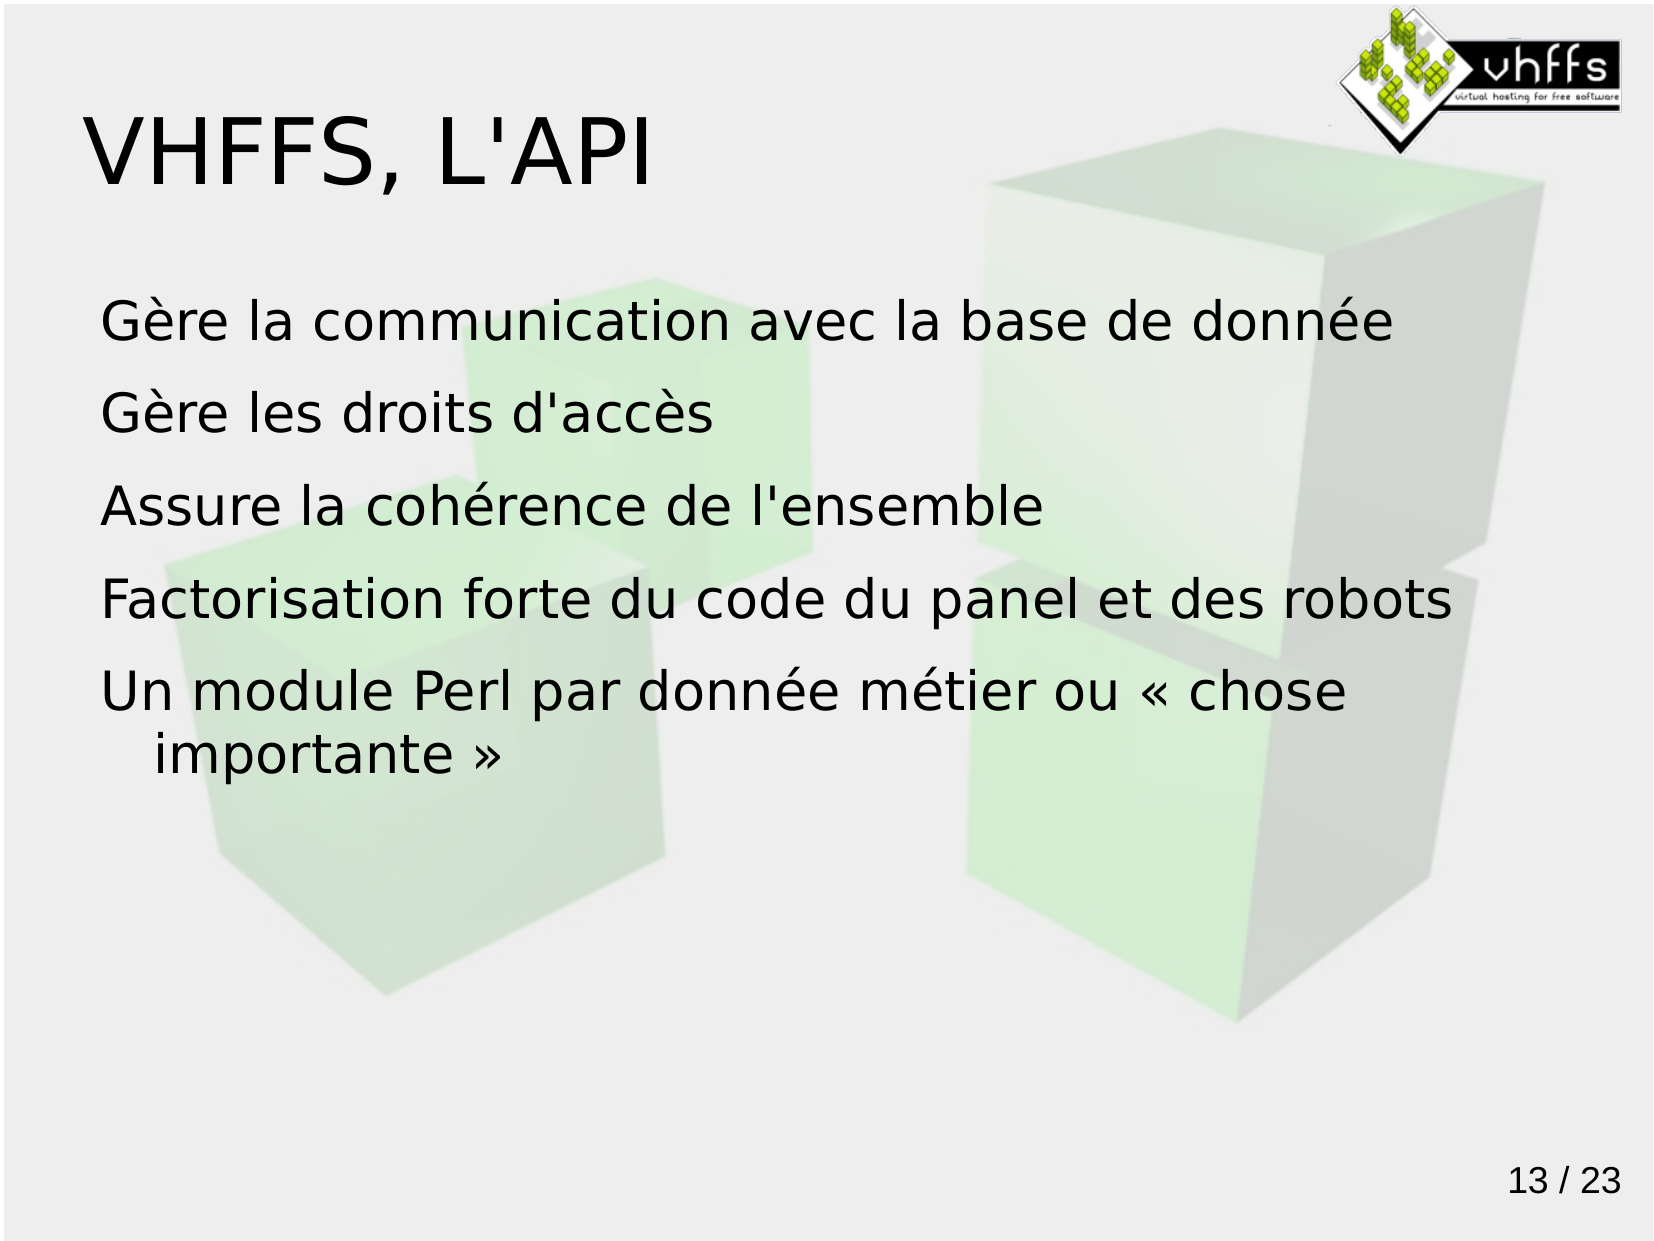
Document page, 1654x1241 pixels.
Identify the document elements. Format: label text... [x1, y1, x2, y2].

list Gère la communication avec la base de donnée Gère les droits d'accès Assure la cohérence de l'ensemble Factorisation forte du code du panel et des robots Un module Perl par donnée métier ou « chose importante » [82, 290, 1571, 1094]
title VHFFS, L'API [82, 49, 1571, 257]
text_box <numéro> / 23 [1314, 1151, 1637, 1225]
picture [4, 0, 1654, 1241]
